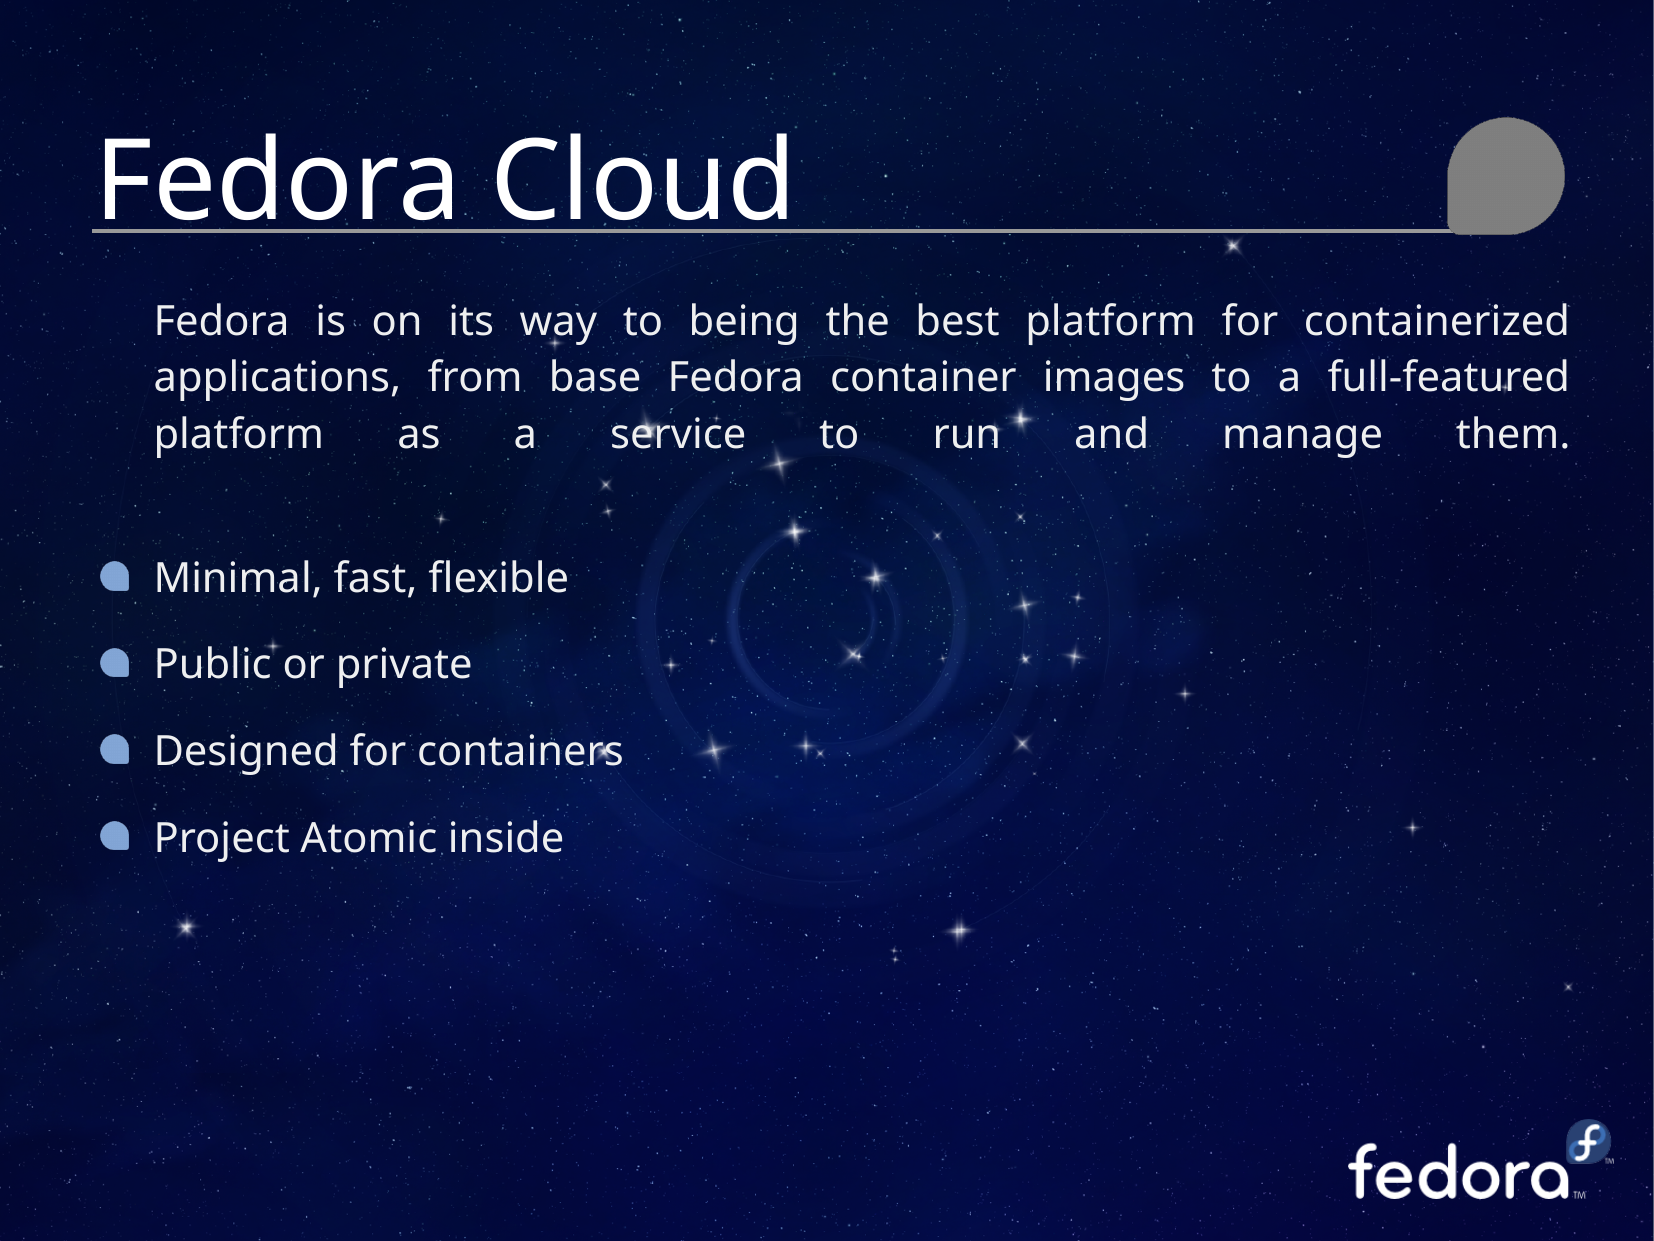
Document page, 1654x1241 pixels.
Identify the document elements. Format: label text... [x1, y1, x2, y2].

picture [0, 0, 1654, 1241]
list Fedora is on its way to being the best platform for containerized applications, from base Fedora container images to a full-featured platform as a service to run and manage them. Minimal, fast, flexible Public or private Designed for containers Project Atomic inside [82, 290, 1571, 1094]
title Fedora Cloud [94, 100, 1426, 251]
